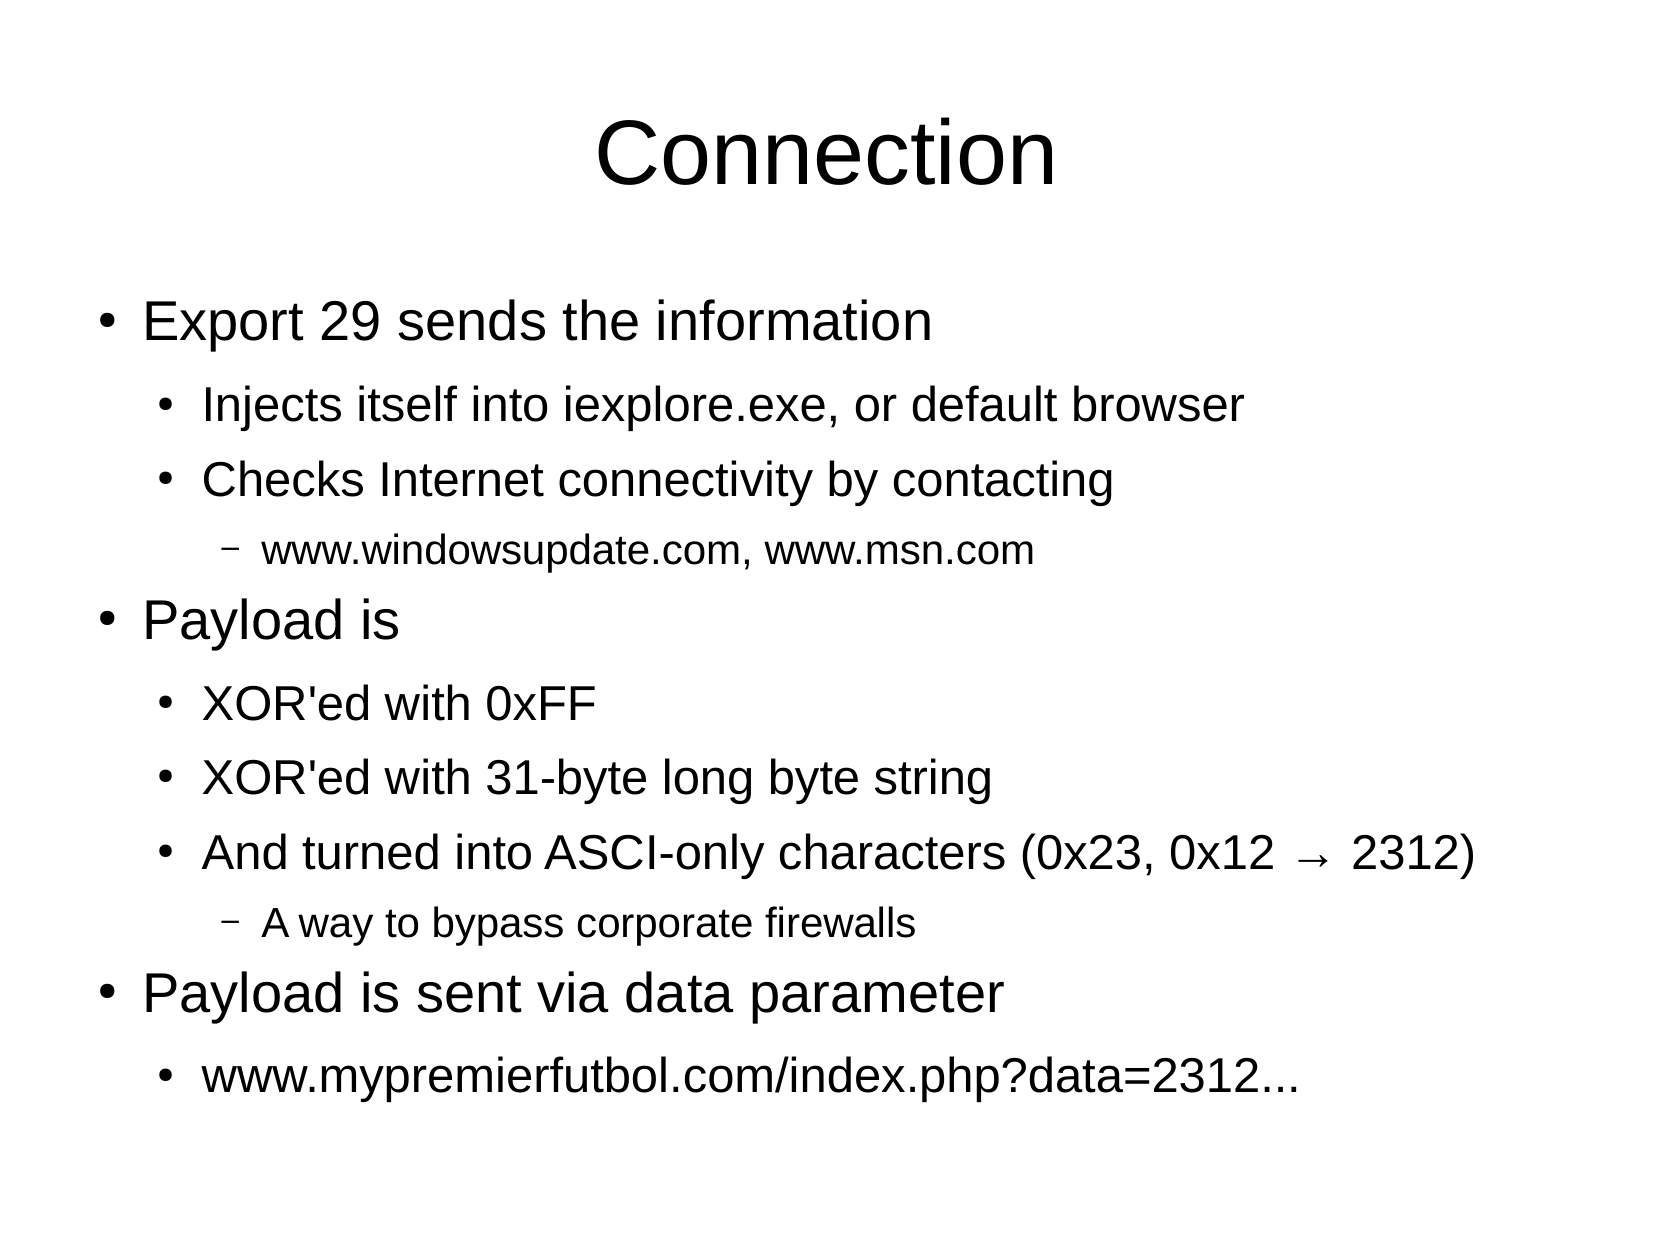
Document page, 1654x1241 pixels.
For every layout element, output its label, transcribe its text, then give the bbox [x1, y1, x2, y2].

list Export 29 sends the information Injects itself into iexplore.exe, or default browser Checks Internet connectivity by contacting www.windowsupdate.com, www.msn.com Payload is XOR'ed with 0xFF XOR'ed with 31-byte long byte string And turned into ASCI-only characters (0x23, 0x12 → 2312) A way to bypass corporate firewalls Payload is sent via data parameter www.mypremierfutbol.com/index.php?data=2312... [82, 290, 1571, 1109]
title Connection [82, 49, 1571, 257]
